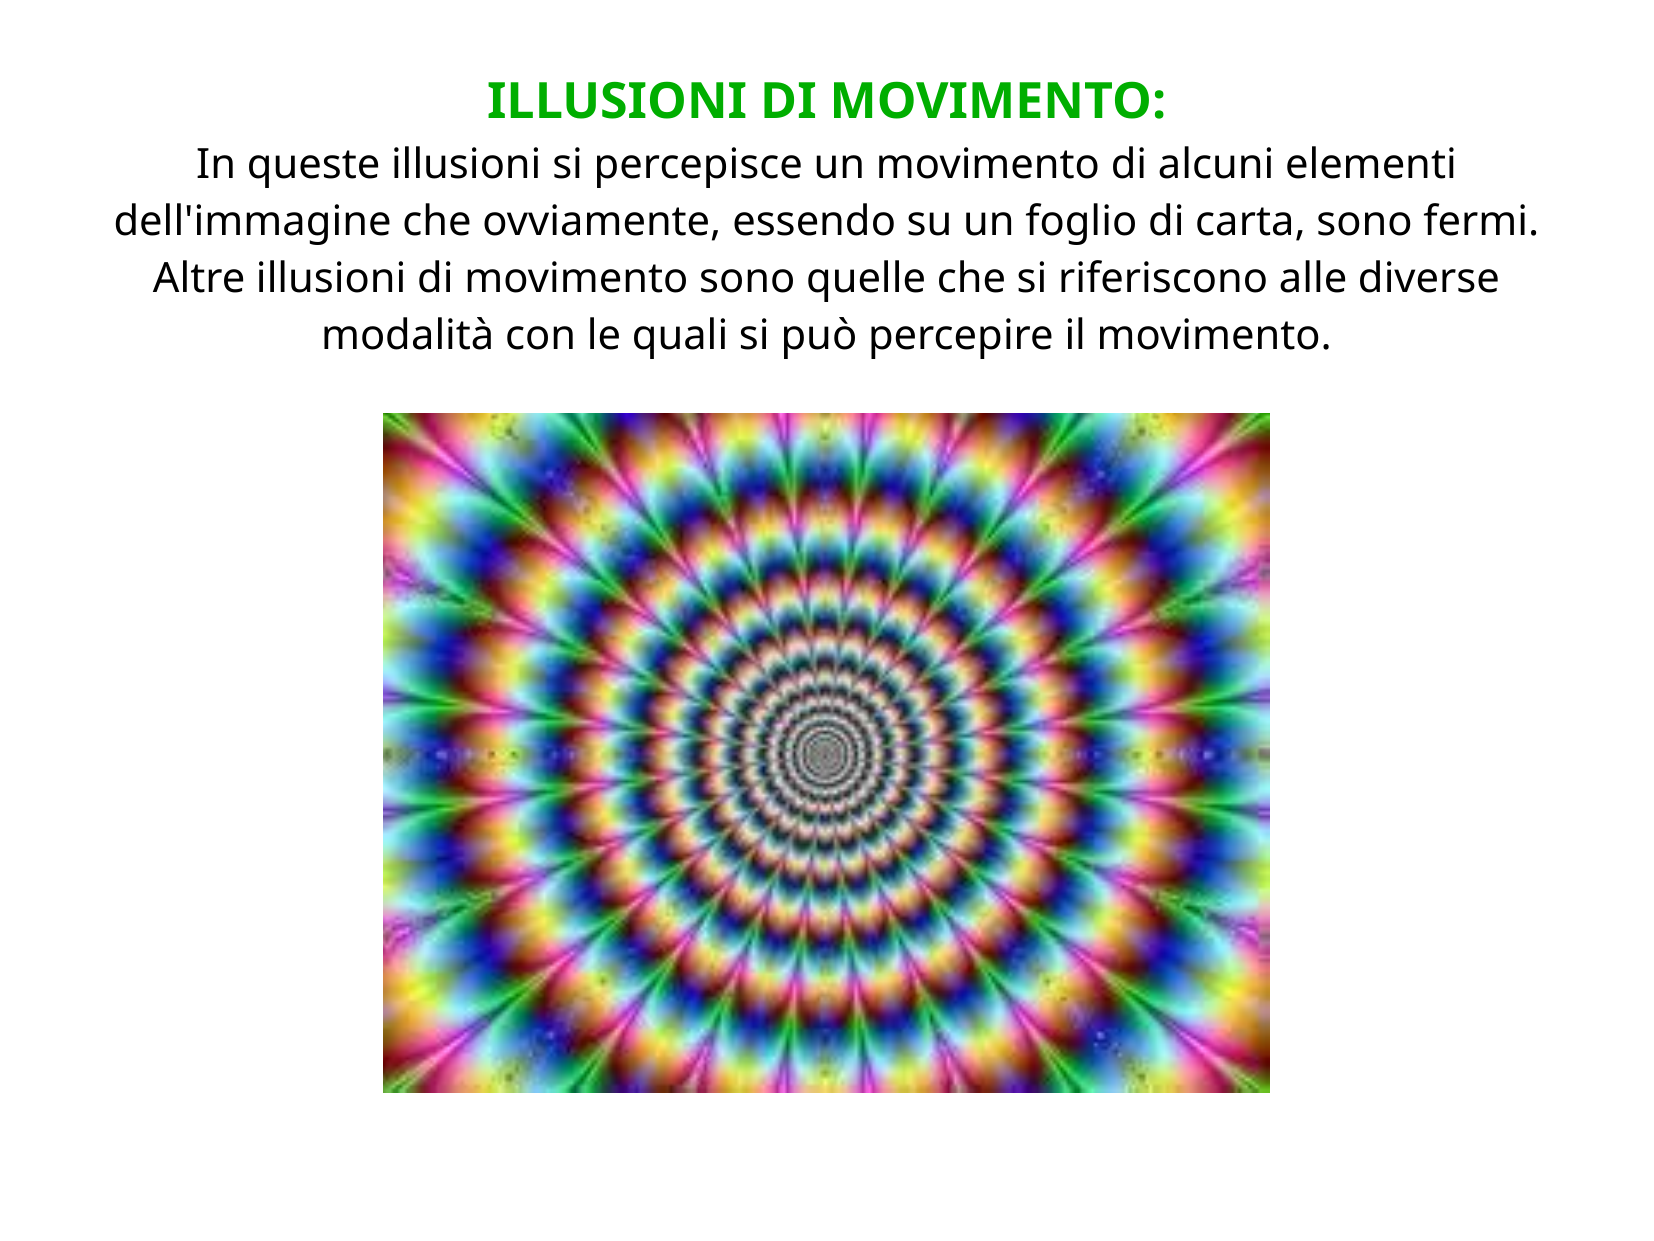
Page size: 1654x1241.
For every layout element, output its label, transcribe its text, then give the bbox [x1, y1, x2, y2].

subtitle ILLUSIONI DI MOVIMENTO: In queste illusioni si percepisce un movimento di alcuni elementi dell'immagine che ovviamente, essendo su un foglio di carta, sono fermi. Altre illusioni di movimento sono quelle che si riferiscono alle diverse modalità con le quali si può percepire il movimento. [82, 56, 1571, 1102]
picture [383, 413, 1270, 1093]
